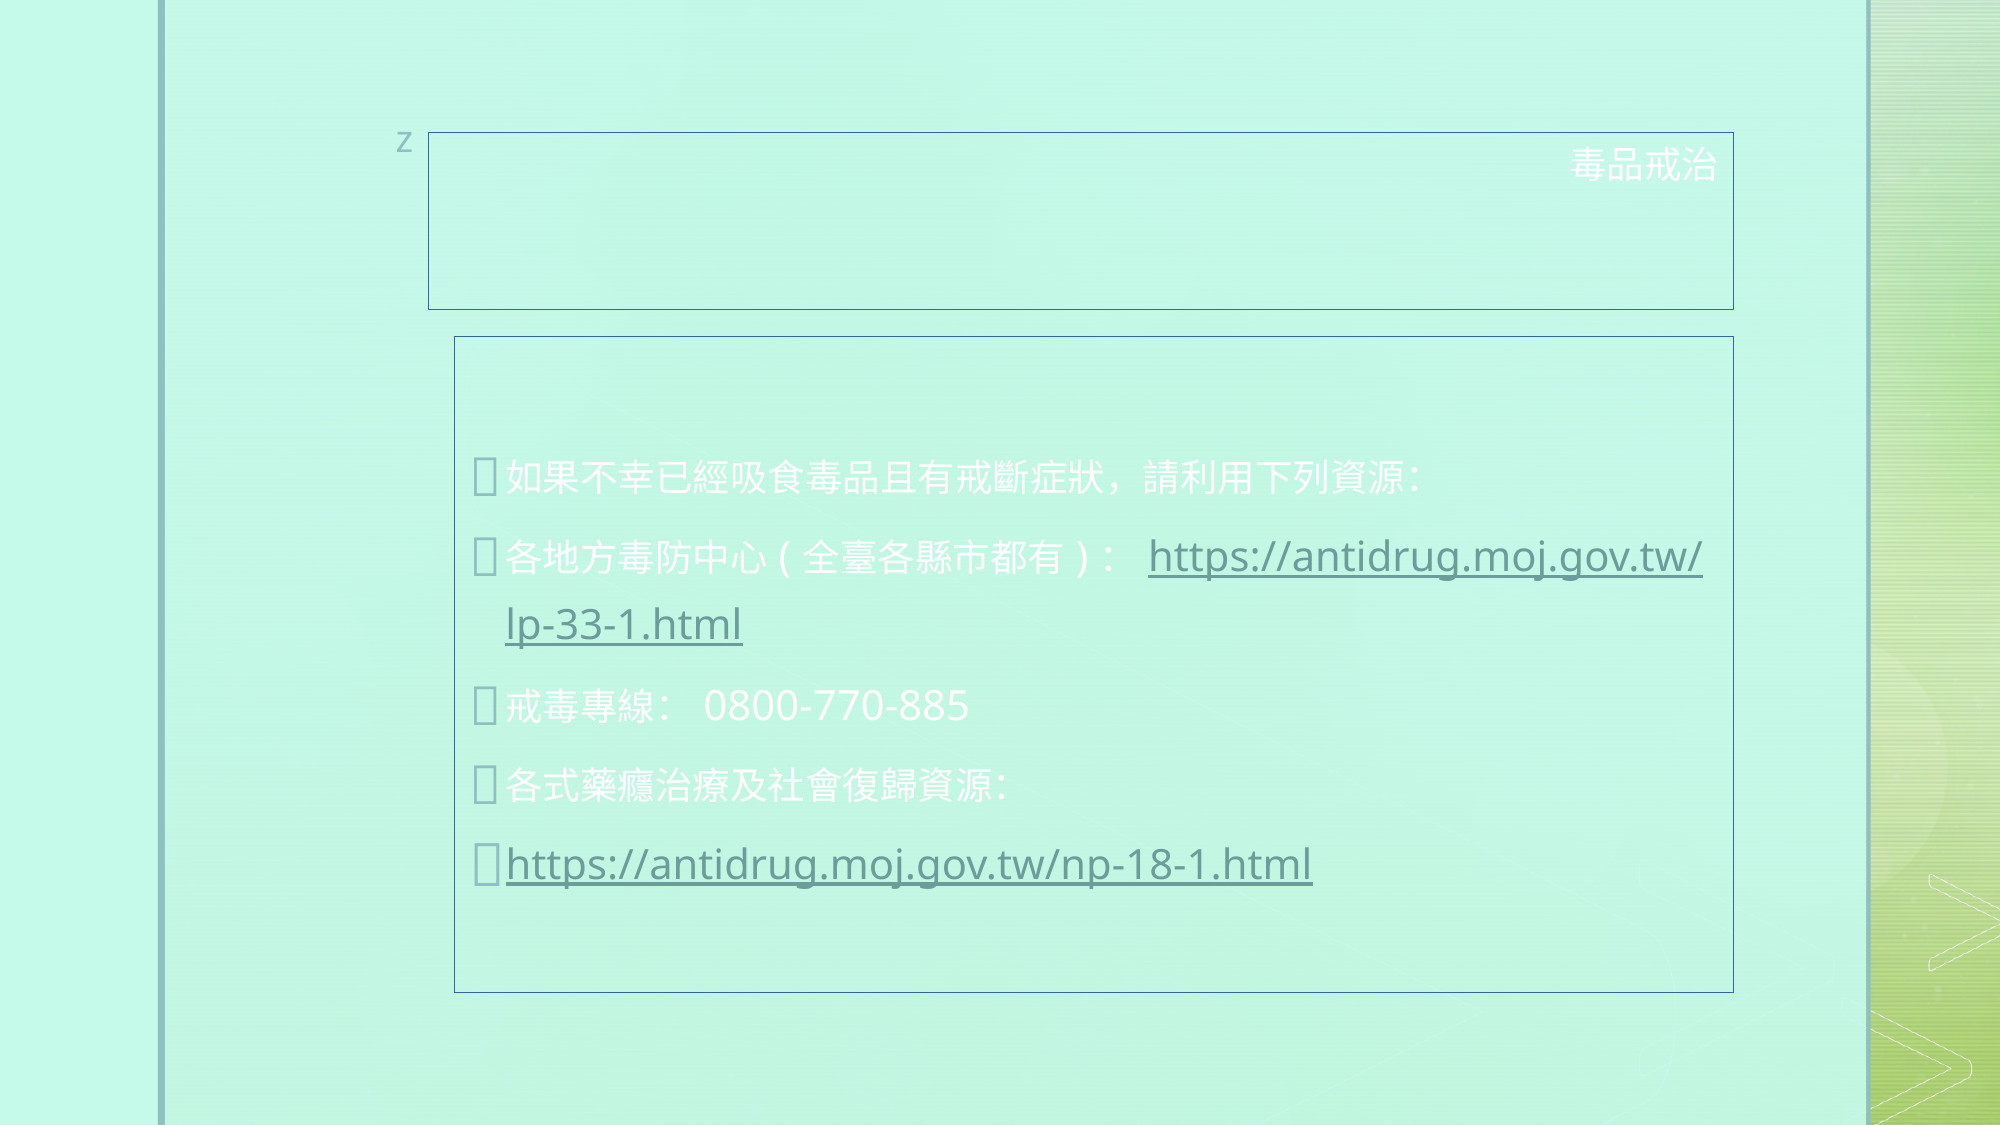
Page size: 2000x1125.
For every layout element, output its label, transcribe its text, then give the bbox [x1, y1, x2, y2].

text_box 如果不幸已經吸食毒品且有戒斷症狀，請利用下列資源： 各地方毒防中心(全臺各縣市都有)：https://antidrug.moj.gov.tw/lp-33-1.html 戒毒專線：0800-770-885 各式藥癮治療及社會復歸資源： https://antidrug.moj.gov.tw/np-18-1.html [454, 336, 1734, 993]
picture [1871, 0, 2000, 1125]
text_box 毒品戒治 [428, 132, 1734, 310]
